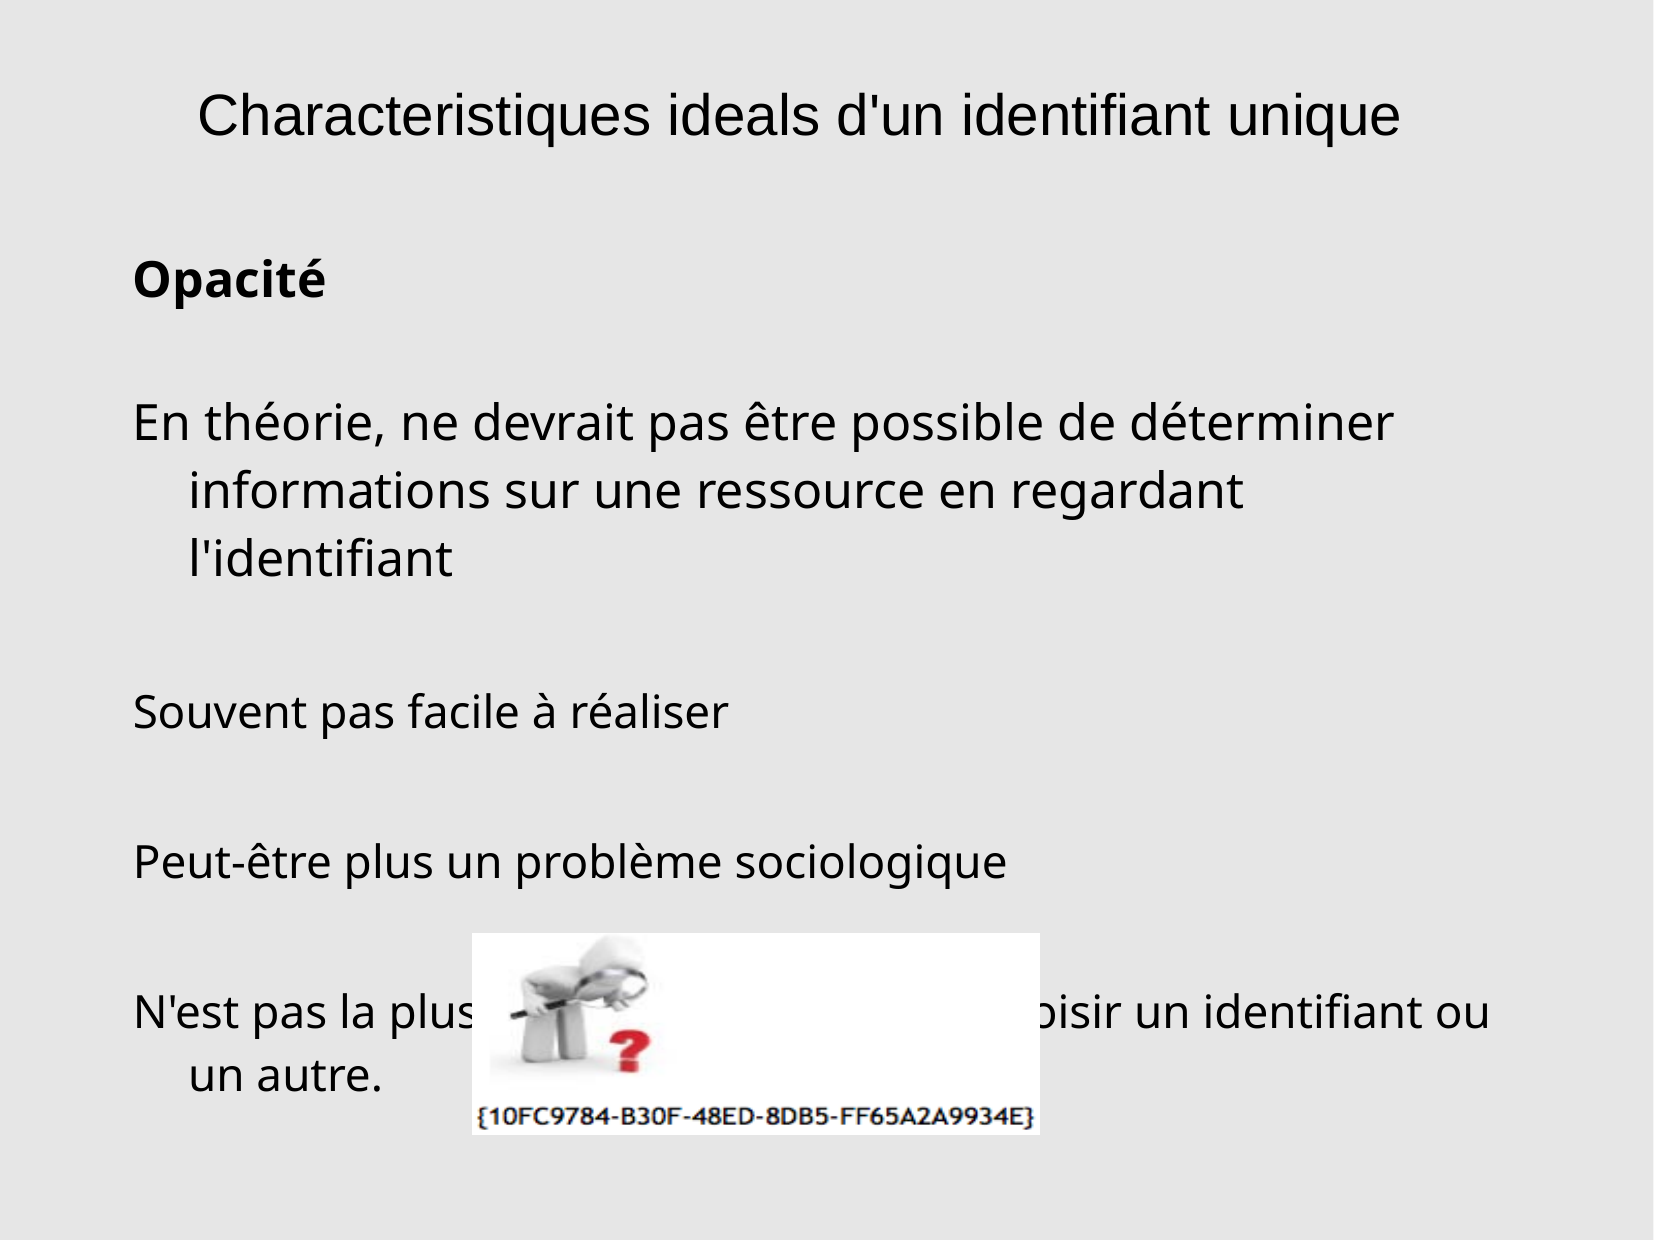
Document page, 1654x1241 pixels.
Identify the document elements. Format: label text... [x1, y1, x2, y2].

text_box Characteristiques ideals d'un identifiant unique [184, 82, 1418, 148]
picture [472, 933, 1040, 1135]
text_box Opacité En théorie, ne devrait pas être possible de déterminer informations sur une ressource en regardant l'identifiant Souvent pas facile à réaliser Peut-être plus un problème sociologique N'est pas la plus important raison pour choisir un identifiant ou un autre. [118, 236, 1524, 1063]
